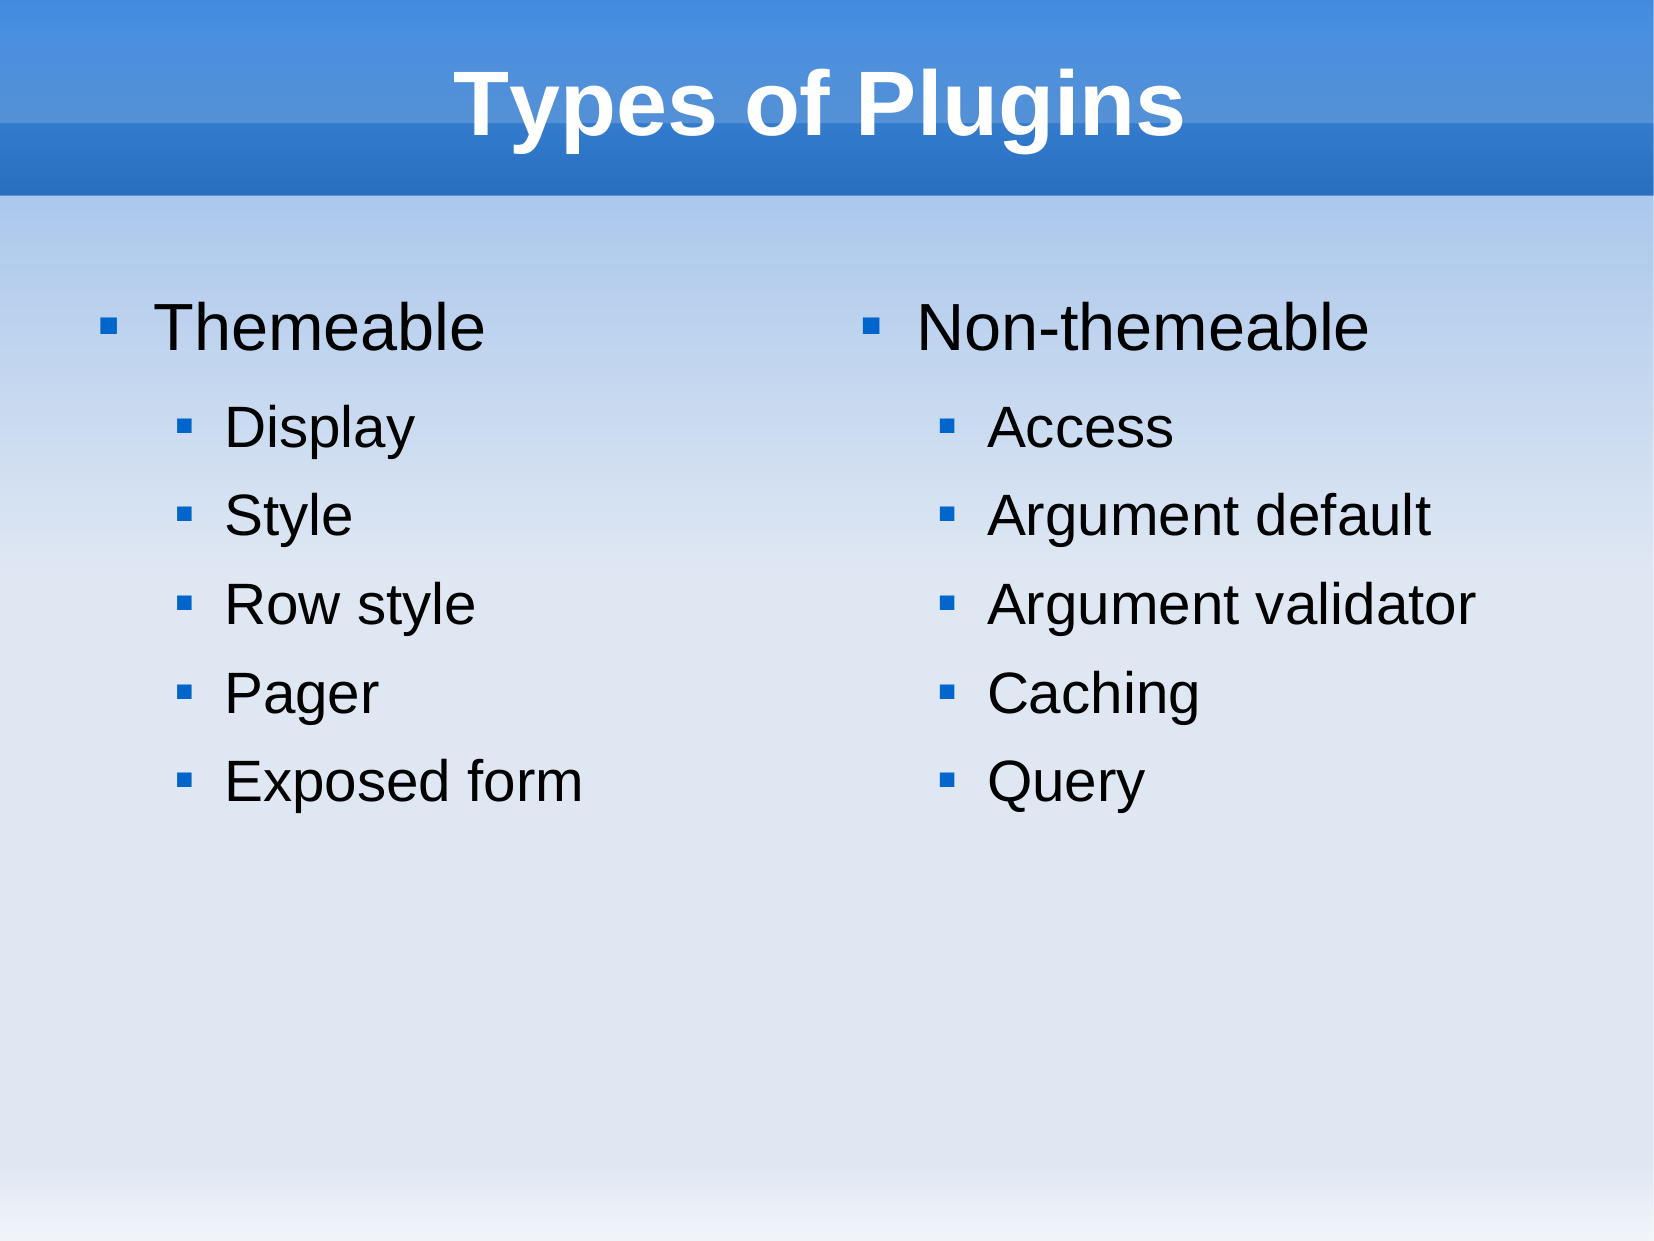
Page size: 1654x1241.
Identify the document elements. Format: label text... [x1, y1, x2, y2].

picture [0, 0, 1654, 1241]
list Themeable Display Style Row style Pager Exposed form [82, 290, 809, 1109]
list Non-themeable Access Argument default Argument validator Caching Query [845, 290, 1572, 1109]
title Types of Plugins [76, 0, 1565, 208]
